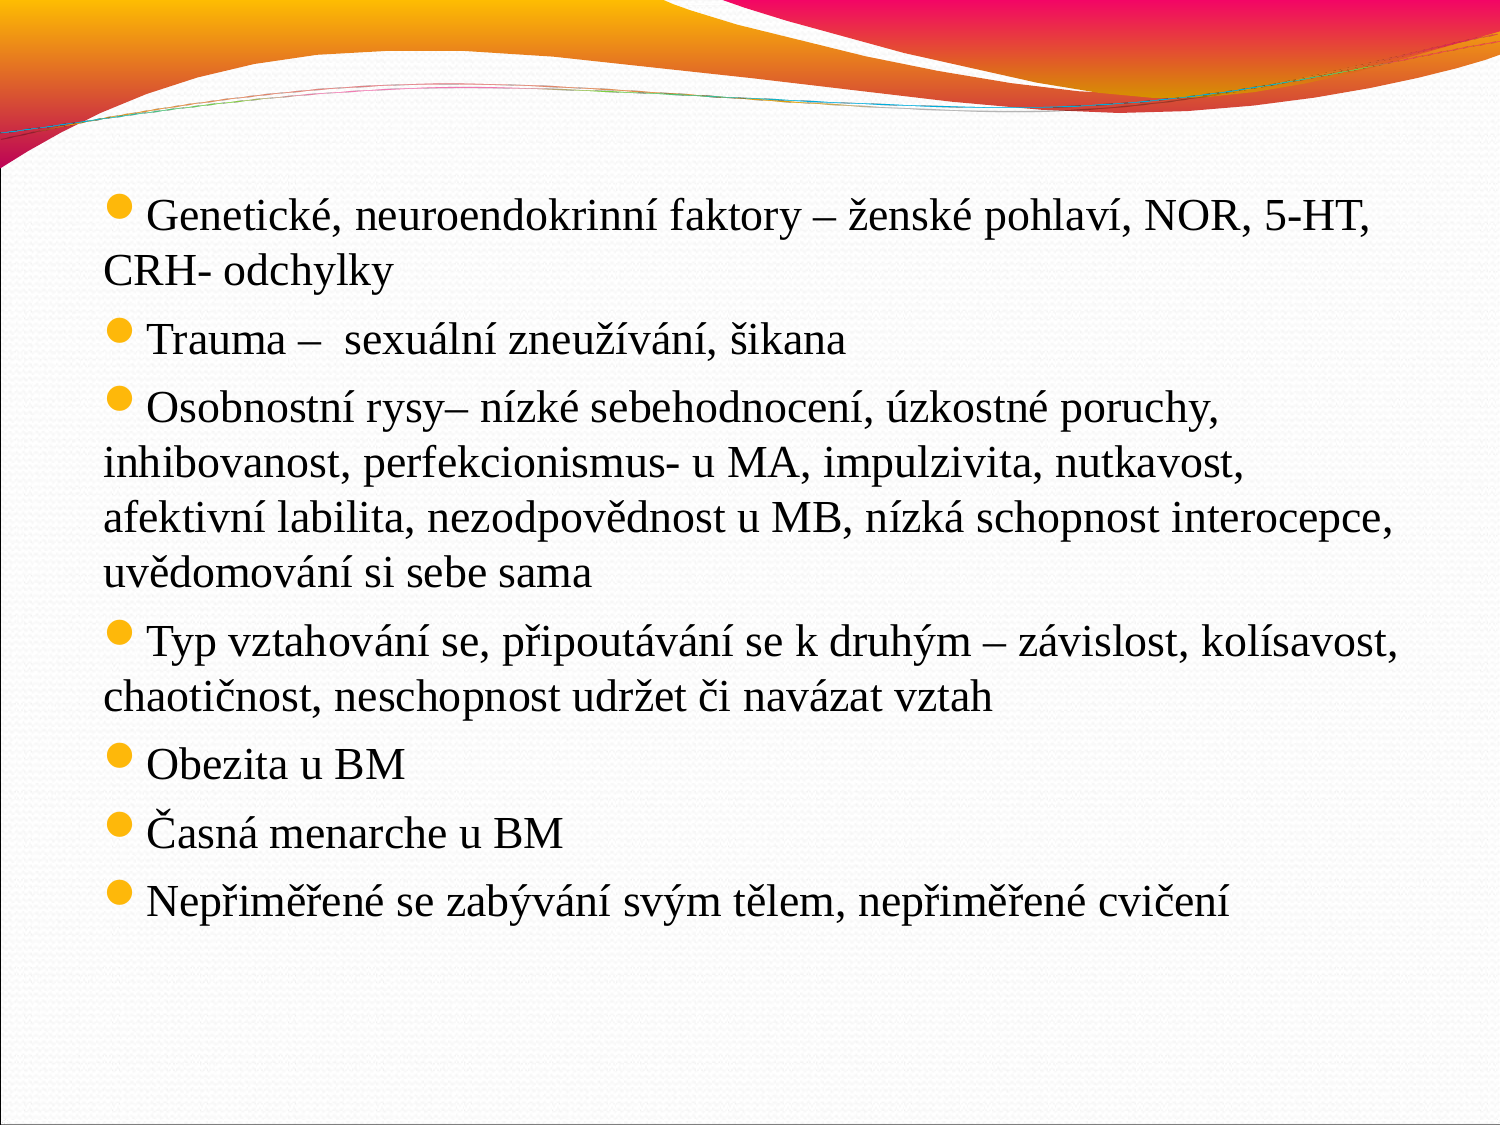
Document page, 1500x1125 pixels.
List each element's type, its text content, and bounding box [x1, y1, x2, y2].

text_box Genetické, neuroendokrinní faktory – ženské pohlaví, NOR, 5-HT, CRH- odchylky Trauma – sexuální zneužívání, šikana Osobnostní rysy– nízké sebehodnocení, úzkostné poruchy, inhibovanost, perfekcionismus- u MA, impulzivita, nutkavost, afektivní labilita, nezodpovědnost u MB, nízká schopnost interocepce, uvědomování si sebe sama Typ vztahování se, připoutávání se k druhým – závislost, kolísavost, chaotičnost, neschopnost udržet či navázat vztah Obezita u BM Časná menarche u BM Nepřiměřené se zabývání svým tělem, nepřiměřené cvičení [88, 177, 1439, 898]
